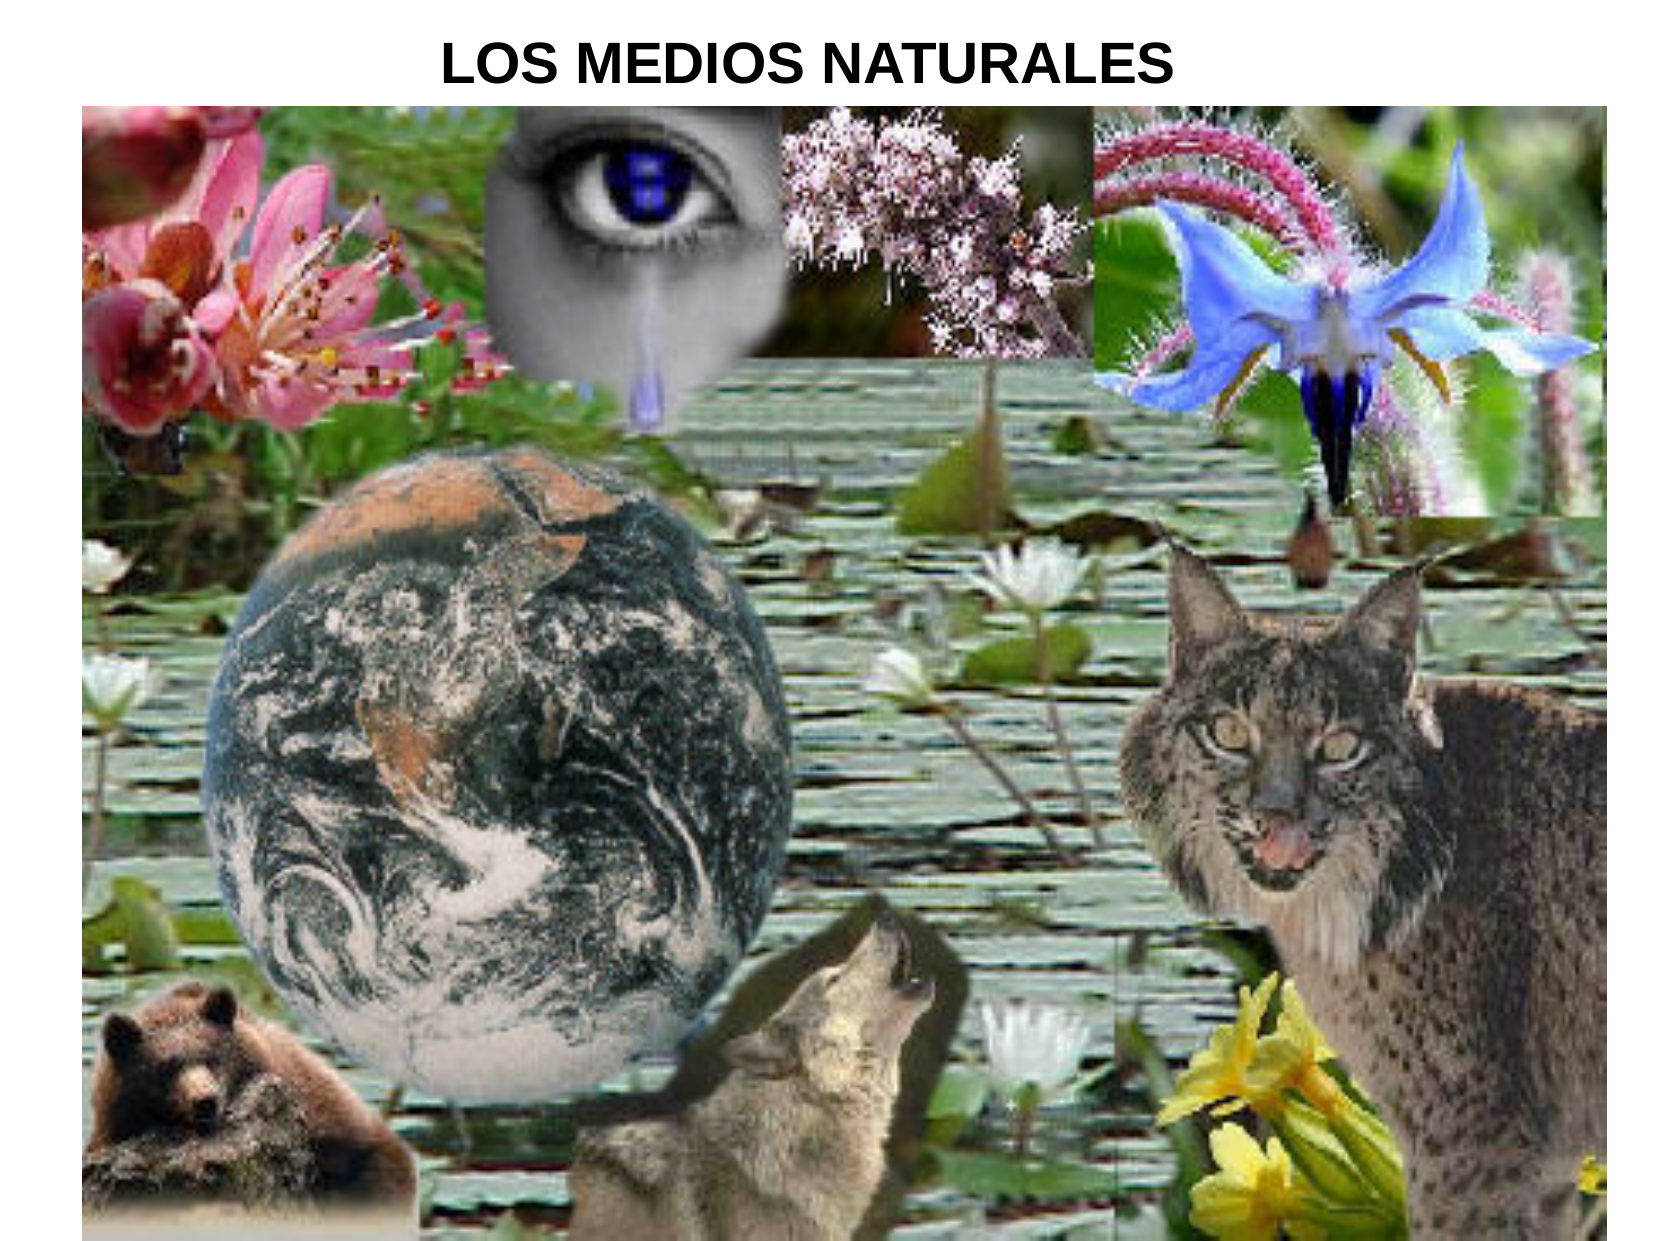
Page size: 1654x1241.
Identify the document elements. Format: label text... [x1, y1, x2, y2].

picture [82, 106, 1607, 1241]
text_box LOS MEDIOS NATURALES [425, 23, 1191, 104]
